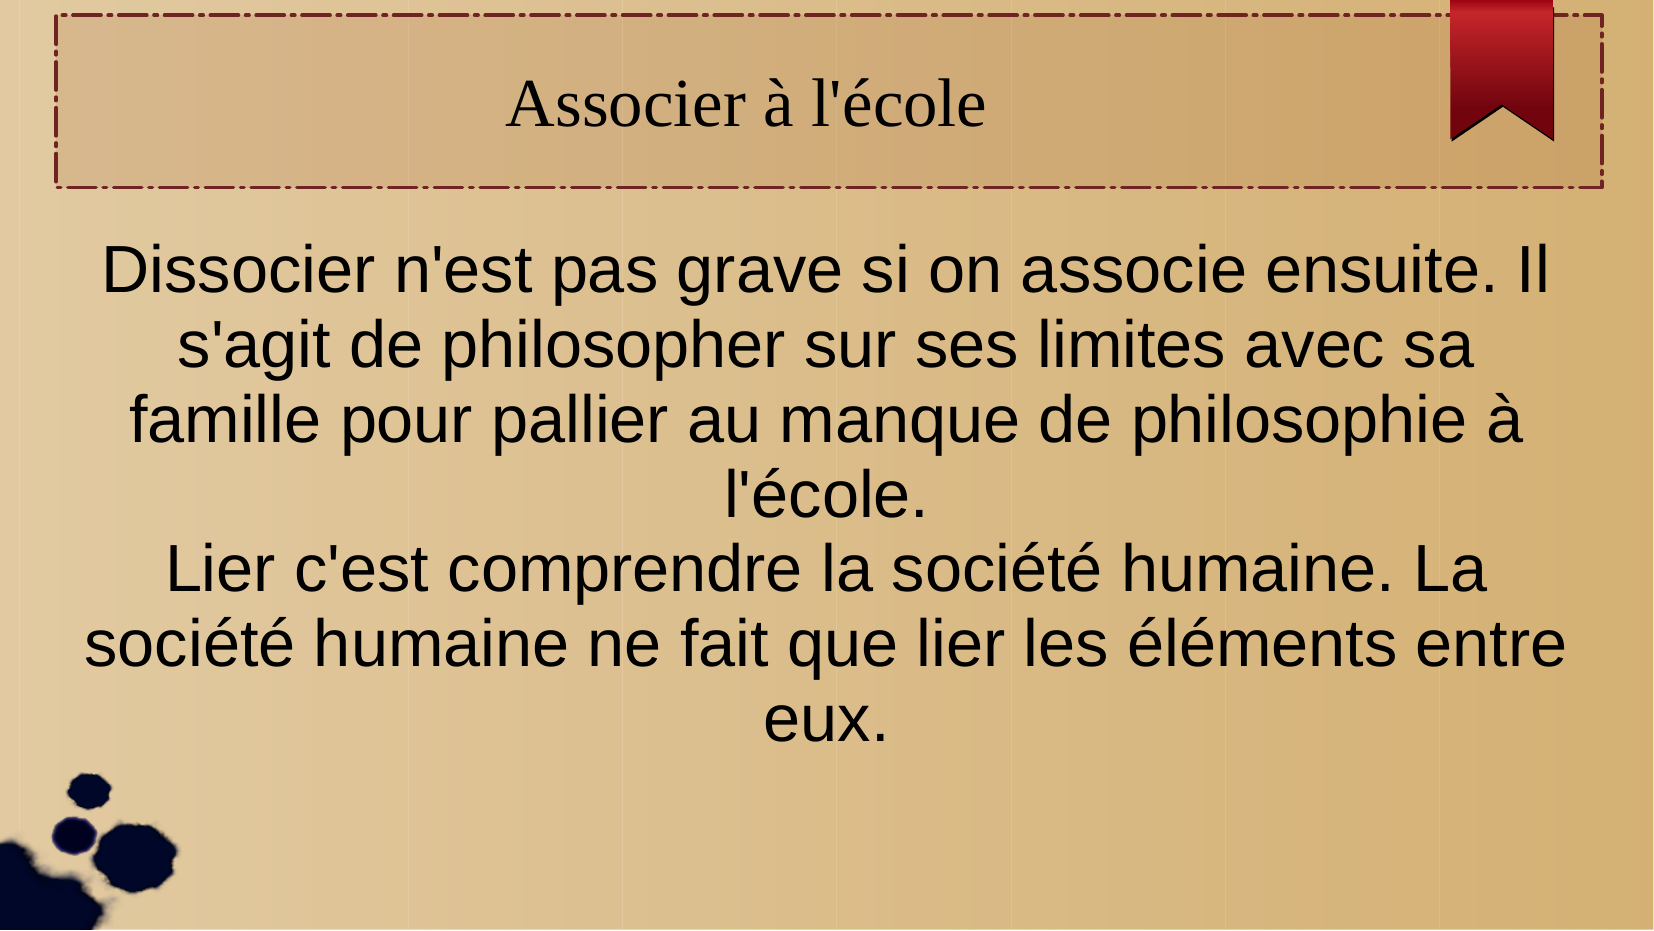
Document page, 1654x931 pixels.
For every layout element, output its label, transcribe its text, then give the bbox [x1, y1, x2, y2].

subtitle Dissocier n'est pas grave si on associe ensuite. Il s'agit de philosopher sur ses limites avec sa famille pour pallier au manque de philosophie à l'école. Lier c'est comprendre la société humaine. La société humaine ne fait que lier les éléments entre eux. [82, 224, 1571, 764]
title Associer à l'école [82, 35, 1412, 172]
